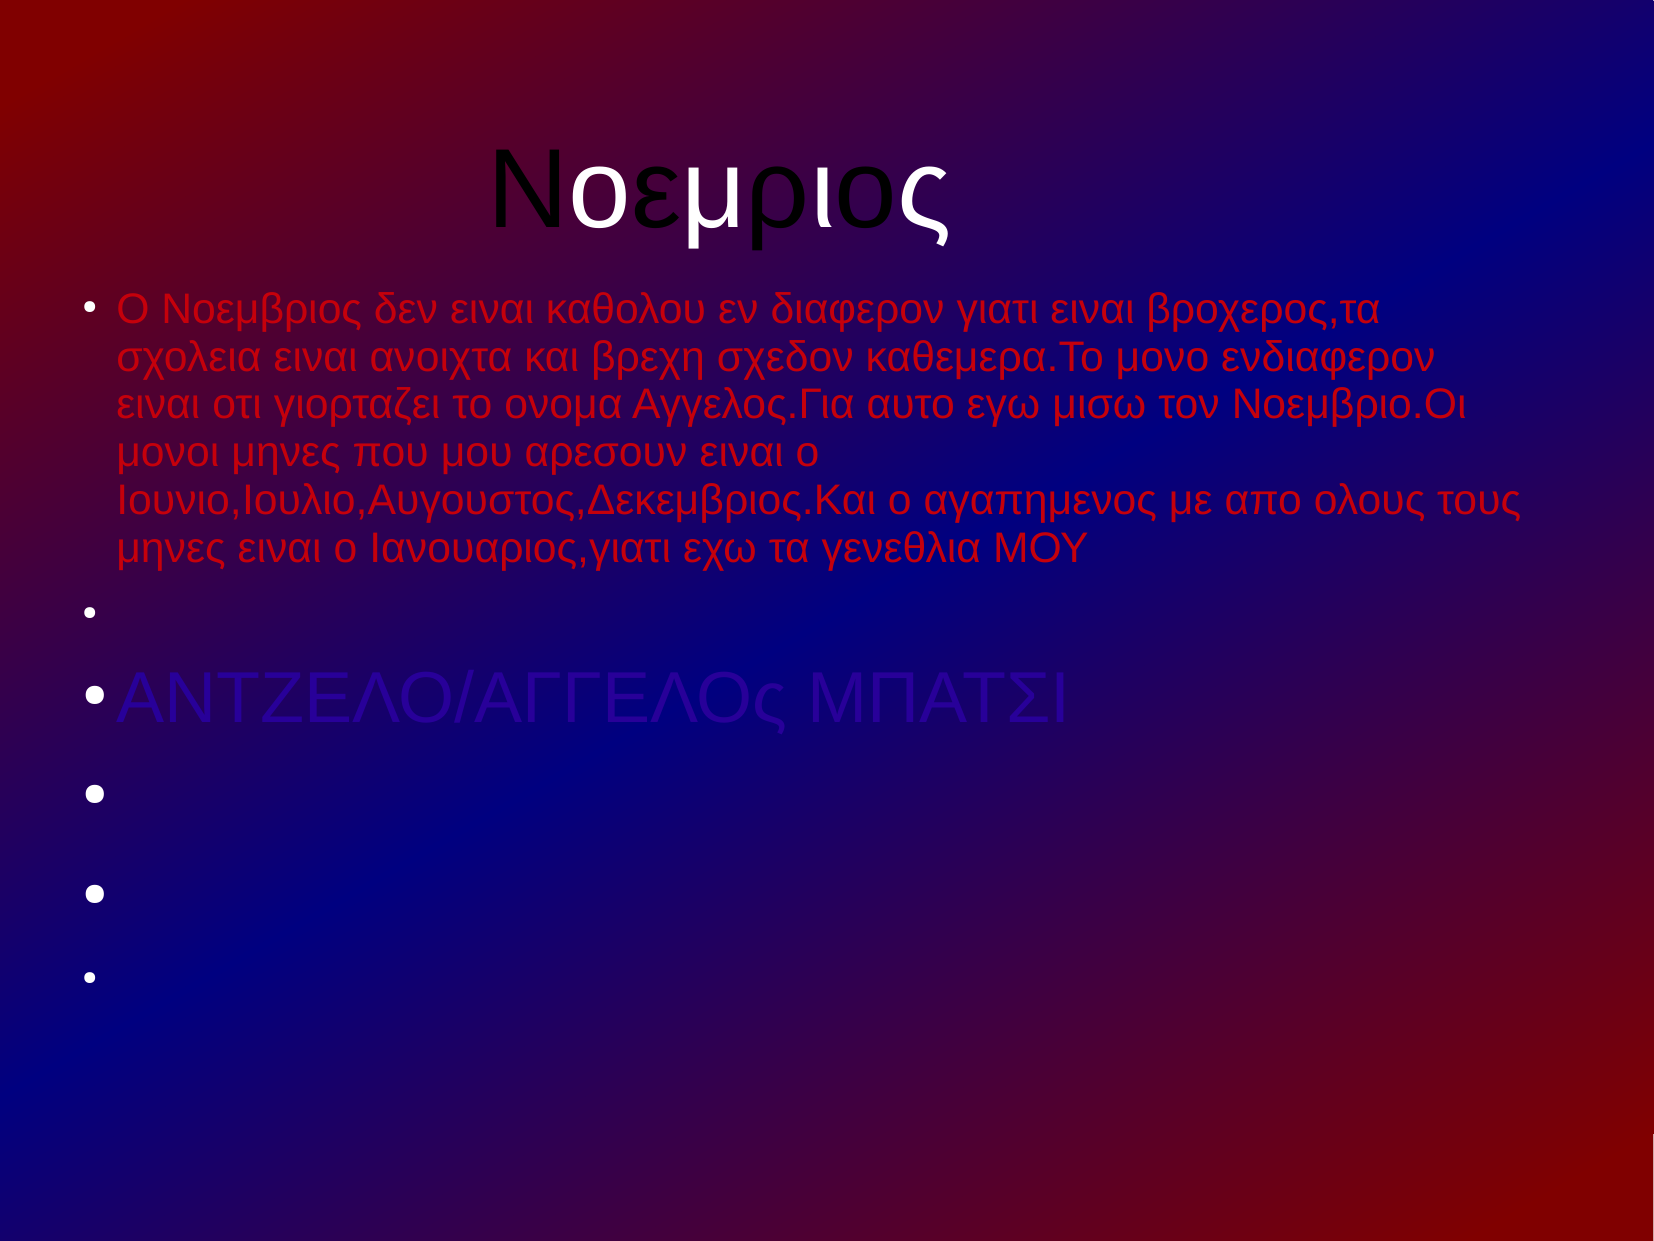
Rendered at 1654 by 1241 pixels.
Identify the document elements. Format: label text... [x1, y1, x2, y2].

title [82, 49, 1571, 257]
text_box Νοεμριος [472, 118, 967, 259]
list Ο Νοεμβριος δεν ειναι καθολου εν διαφερον γιατι ειναι βροχερος,τα σχολεια ειναι ανοιχτα και βρεχη σχεδον καθεμερα.Το μονο ενδιαφερον ειναι οτι γιορταζει το ονομα Αγγελος.Για αυτο εγω μισω τον Νοεμβριο.Οι μονοι μηνες που μου αρεσουν ειναι ο Ιουνιο,Ιουλιο,Αυγουστος,Δεκεμβριος.Και ο αγαπημενος με απο ολους τους μηνες ειναι ο Ιανουαριος,γιατι εχω τα γενεθλια ΜΟΥ ΑΝΤΖΕΛΟ/ΑΓΓΕΛΟς ΜΠΑΤΣΙ [70, 284, 1526, 1004]
